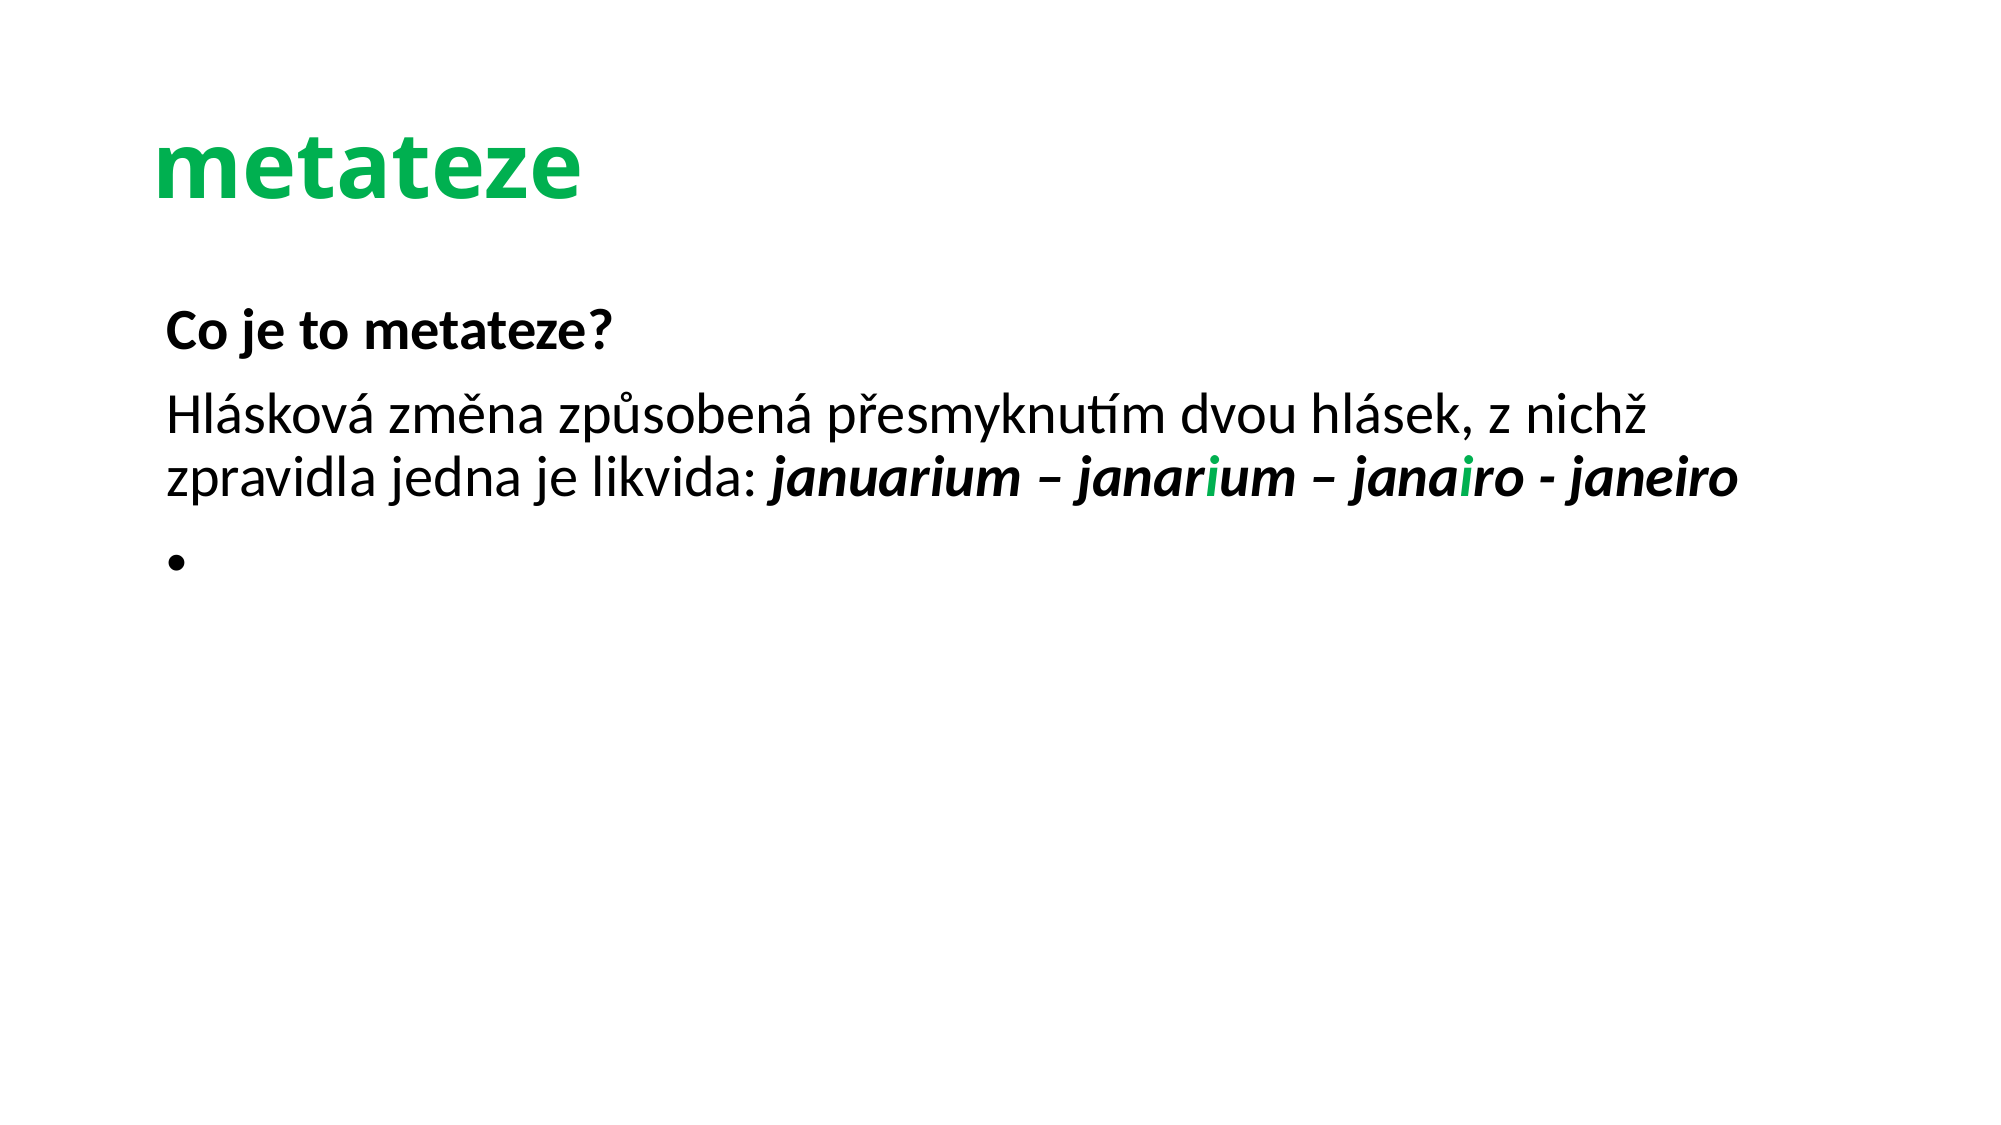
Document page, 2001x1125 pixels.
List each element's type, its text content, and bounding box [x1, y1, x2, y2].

title metateze [137, 59, 1863, 278]
list Co je to metateze? Hlásková změna způsobená přesmyknutím dvou hlásek, z nichž zpravidla jedna je likvida: januarium – janarium – janairo - janeiro [151, 291, 1877, 1006]
